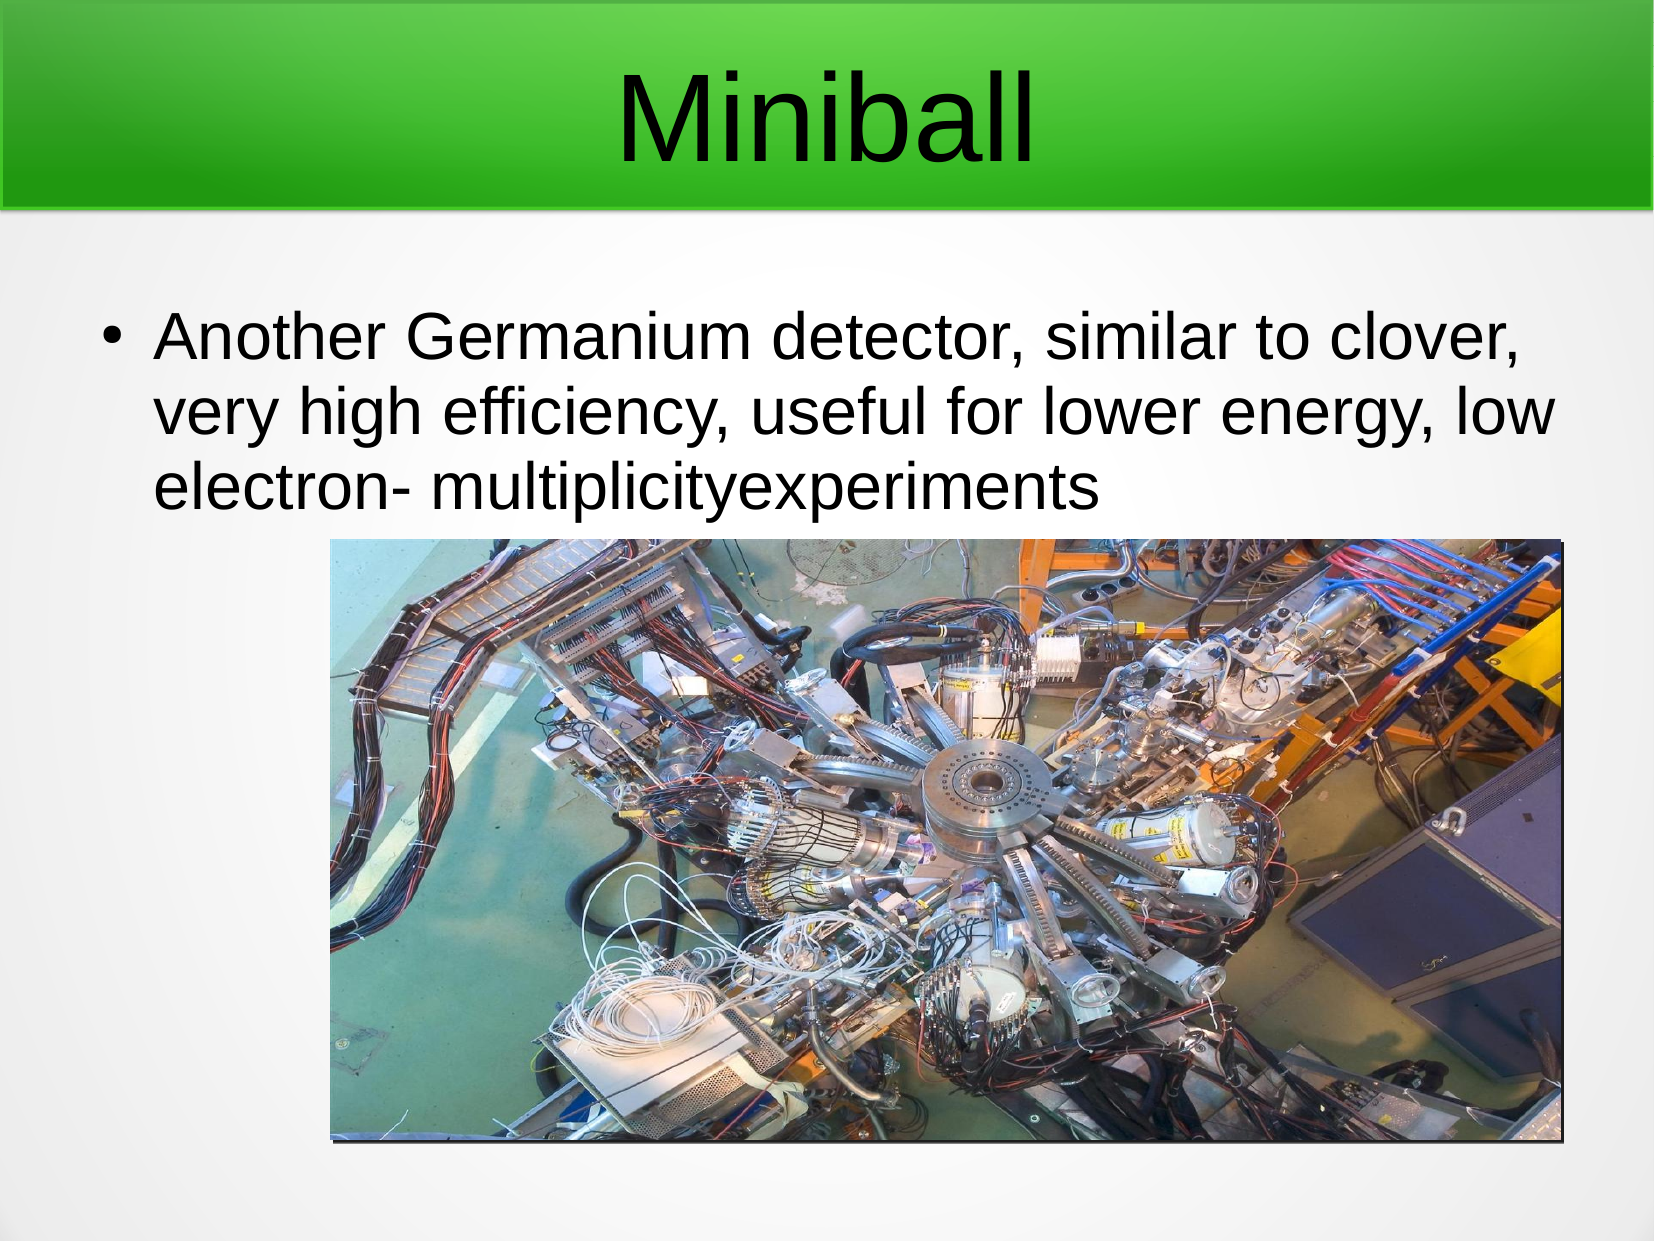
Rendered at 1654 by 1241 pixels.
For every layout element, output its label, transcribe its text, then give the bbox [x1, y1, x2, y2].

picture [330, 539, 1561, 1141]
list Another Germanium detector, similar to clover, very high efficiency, useful for lower energy, low electron- multiplicityexperiments [82, 299, 1571, 1019]
title Miniball [82, 47, 1571, 189]
